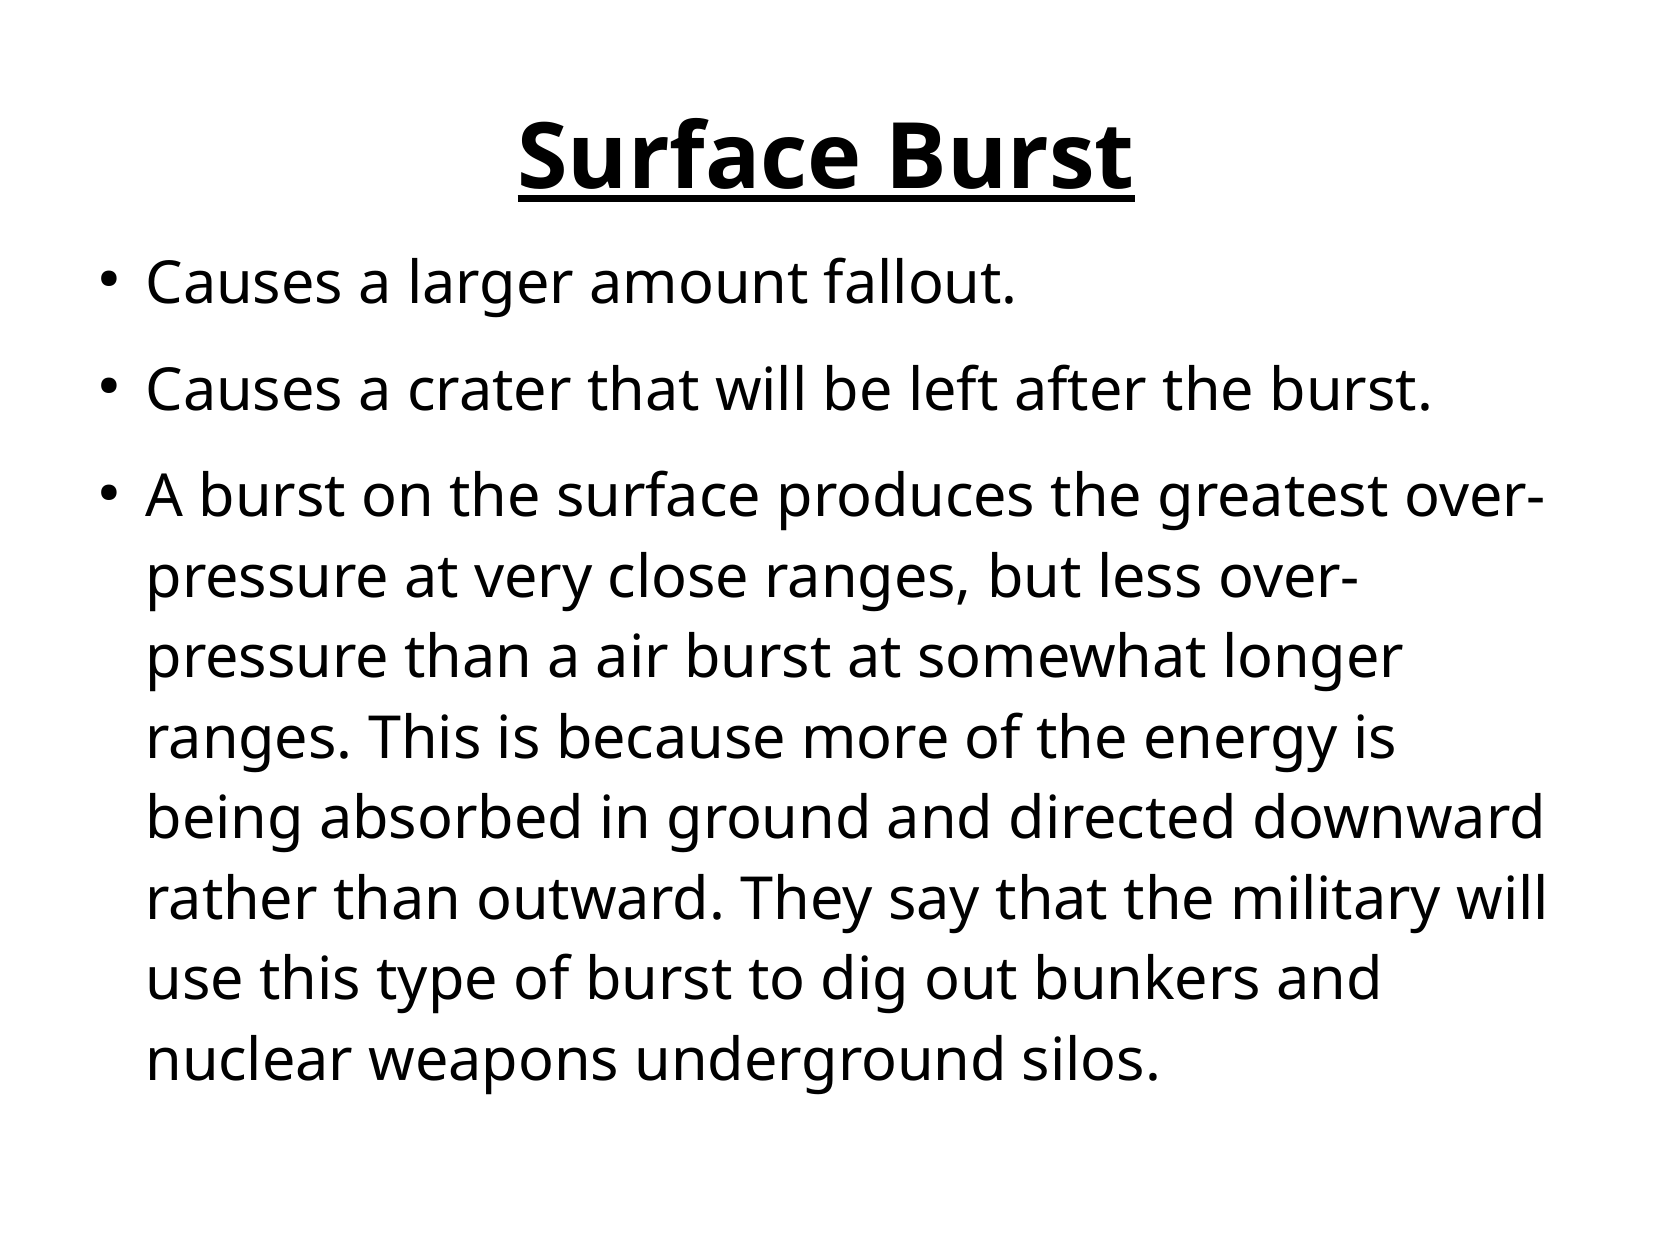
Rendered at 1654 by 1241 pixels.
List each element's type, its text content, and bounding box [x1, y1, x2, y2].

list Causes a larger amount fallout. Causes a crater that will be left after the burst. A burst on the surface produces the greatest over-pressure at very close ranges, but less over-pressure than a air burst at somewhat longer ranges. This is because more of the energy is being absorbed in ground and directed downward rather than outward. They say that the military will use this type of burst to dig out bunkers and nuclear weapons underground silos. [82, 240, 1571, 1171]
title Surface Burst [82, 49, 1571, 240]
